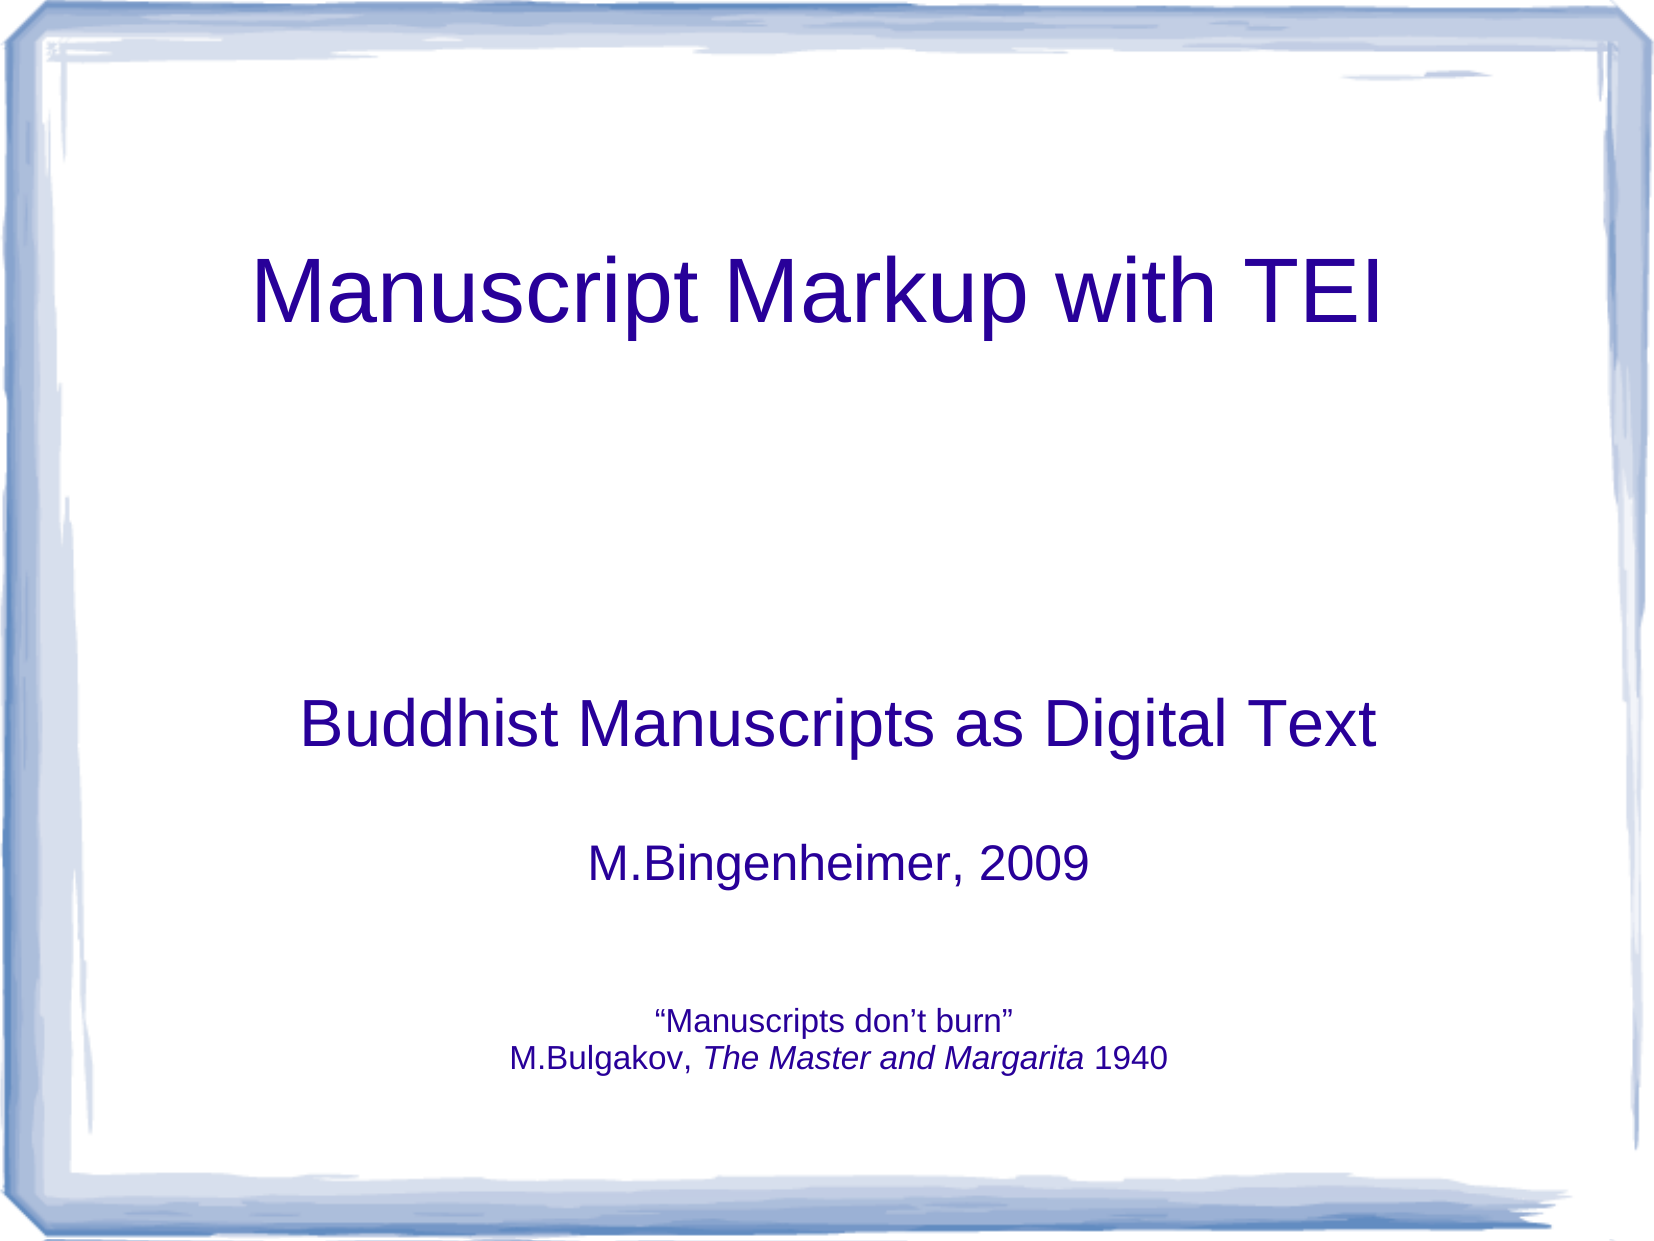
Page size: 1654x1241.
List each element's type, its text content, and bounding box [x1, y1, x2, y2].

title Manuscript Markup with TEI [75, 187, 1564, 395]
picture [0, 0, 1654, 1241]
subtitle Buddhist Manuscripts as Digital Text M.Bingenheimer, 2009 “Manuscripts don’t burn” M.Bulgakov, The Master and Margarita 1940 [112, 562, 1566, 1201]
